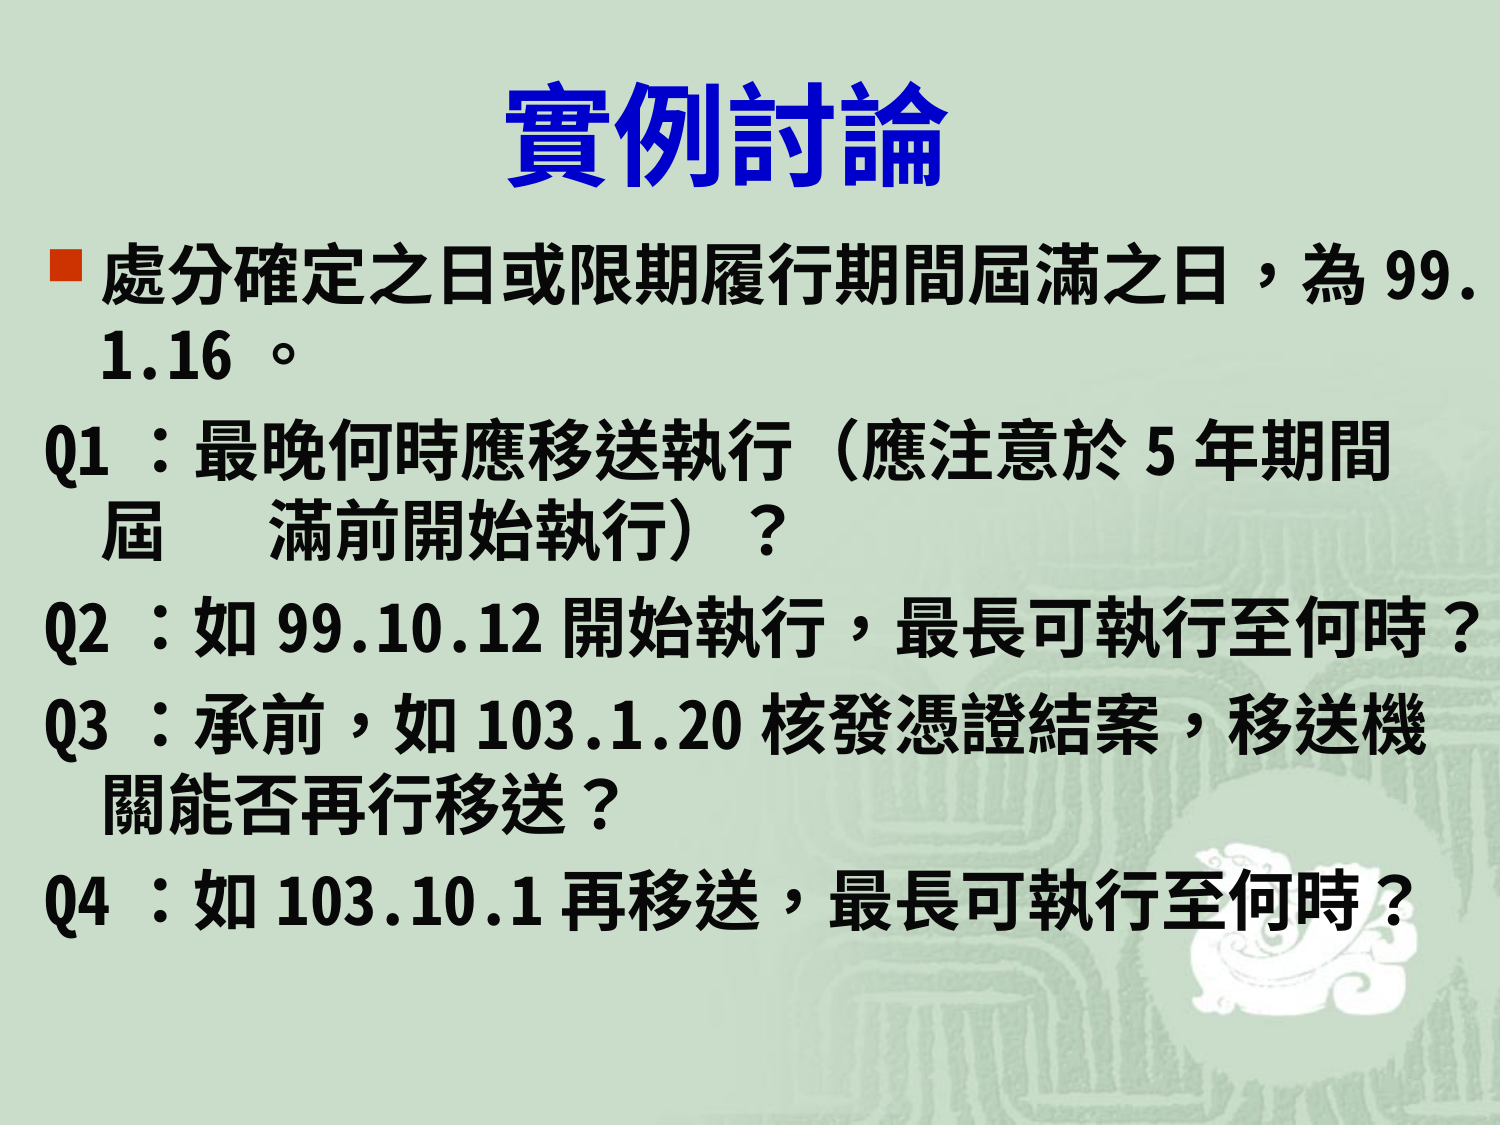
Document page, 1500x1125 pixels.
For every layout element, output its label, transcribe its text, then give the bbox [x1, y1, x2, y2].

list 處分確定之日或限期履行期間屆滿之日，為99.1.16。 Q1：最晚何時應移送執行（應注意於5年期間屆 滿前開始執行）？ Q2：如99.10.12開始執行，最長可執行至何時？ Q3：承前，如103.1.20核發憑證結案，移送機關能否再行移送？ Q4：如103.10.1再移送，最長可執行至何時？ [29, 224, 1471, 1063]
picture [0, 0, 1500, 1125]
title 實例討論 [123, 57, 1329, 208]
